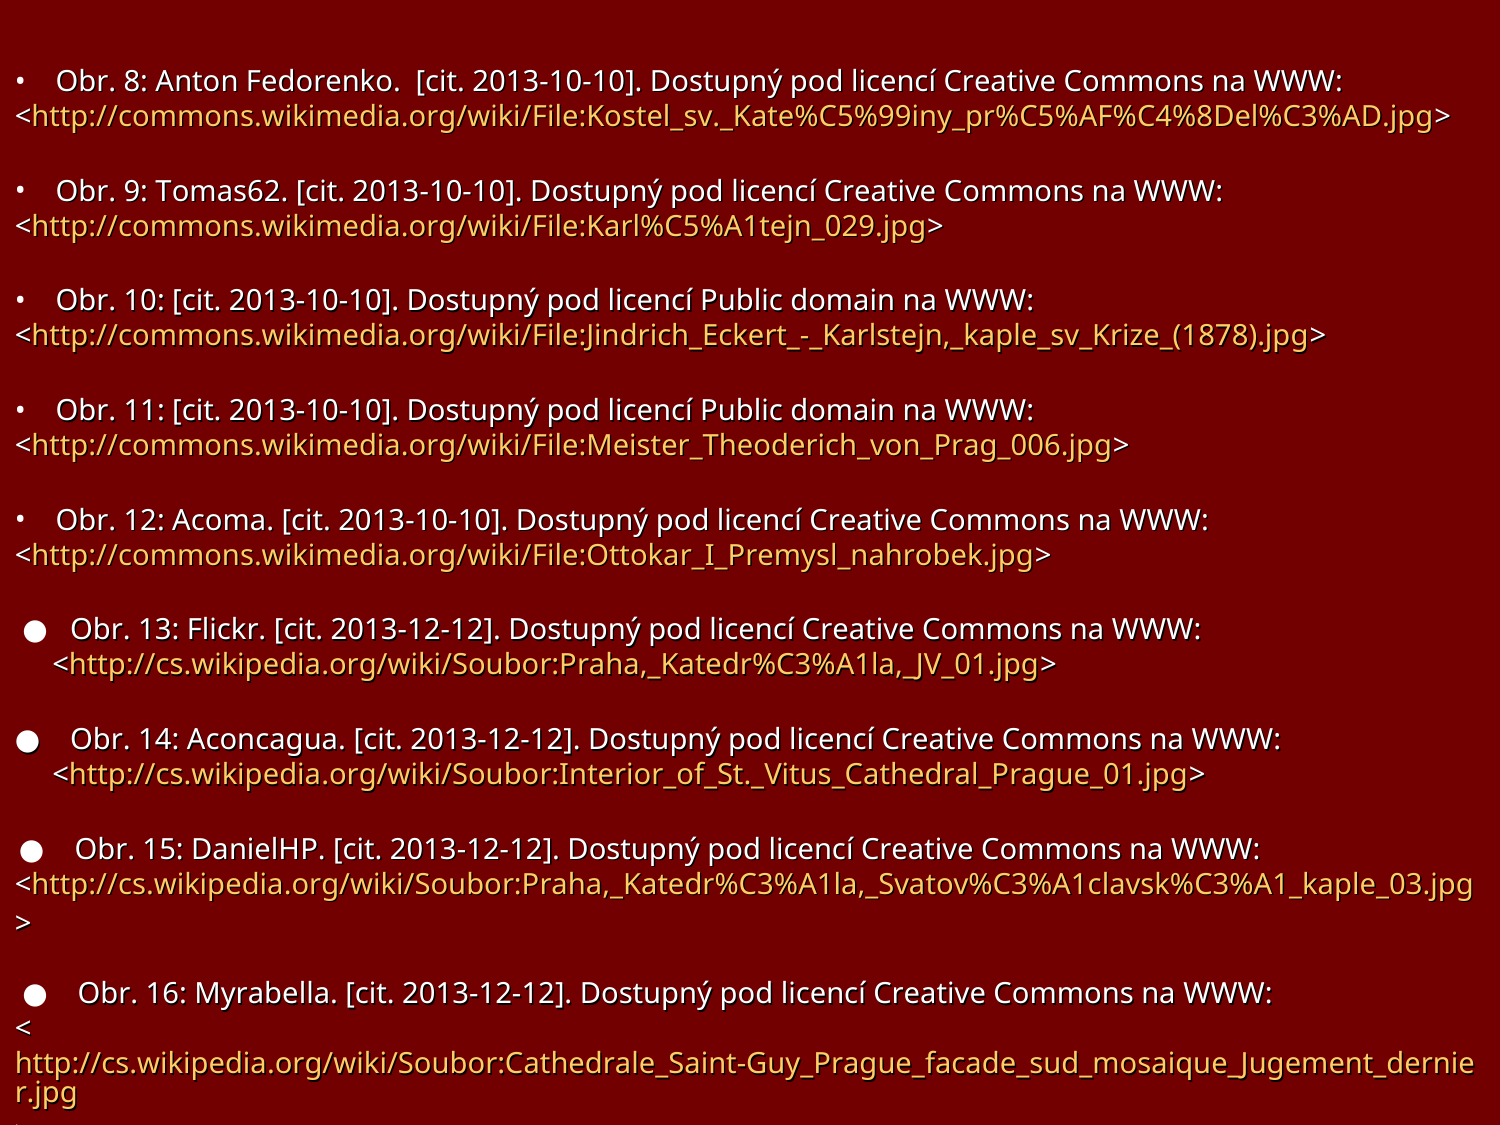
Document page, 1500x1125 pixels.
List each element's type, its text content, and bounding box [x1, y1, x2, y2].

text_box Obr. 8: Anton Fedorenko. [cit. 2013-10-10]. Dostupný pod licencí Creative Commons na WWW: <http://commons.wikimedia.org/wiki/File:Kostel_sv._Kate%C5%99iny_pr%C5%AF%C4%8Del%C3%AD.jpg> Obr. 9: Tomas62. [cit. 2013-10-10]. Dostupný pod licencí Creative Commons na WWW: <http://commons.wikimedia.org/wiki/File:Karl%C5%A1tejn_029.jpg> Obr. 10: [cit. 2013-10-10]. Dostupný pod licencí Public domain na WWW: <http://commons.wikimedia.org/wiki/File:Jindrich_Eckert_-_Karlstejn,_kaple_sv_Krize_(1878).jpg> Obr. 11: [cit. 2013-10-10]. Dostupný pod licencí Public domain na WWW: <http://commons.wikimedia.org/wiki/File:Meister_Theoderich_von_Prag_006.jpg> Obr. 12: Acoma. [cit. 2013-10-10]. Dostupný pod licencí Creative Commons na WWW: <http://commons.wikimedia.org/wiki/File:Ottokar_I_Premysl_nahrobek.jpg> ● Obr. 13: Flickr. [cit. 2013-12-12]. Dostupný pod licencí Creative Commons na WWW: <http://cs.wikipedia.org/wiki/Soubor:Praha,_Katedr%C3%A1la,_JV_01.jpg> ● Obr. 14: Aconcagua. [cit. 2013-12-12]. Dostupný pod licencí Creative Commons na WWW: <http://cs.wikipedia.org/wiki/Soubor:Interior_of_St._Vitus_Cathedral_Prague_01.jpg> ● Obr. 15: DanielHP. [cit. 2013-12-12]. Dostupný pod licencí Creative Commons na WWW: <http://cs.wikipedia.org/wiki/Soubor:Praha,_Katedr%C3%A1la,_Svatov%C3%A1clavsk%C3%A1_kaple_03.jpg> ● Obr. 16: Myrabella. [cit. 2013-12-12]. Dostupný pod licencí Creative Commons na WWW: <http://cs.wikipedia.org/wiki/Soubor:Cathedrale_Saint-Guy_Prague_facade_sud_mosaique_Jugement_dernier.jpg> [0, 54, 1500, 1125]
